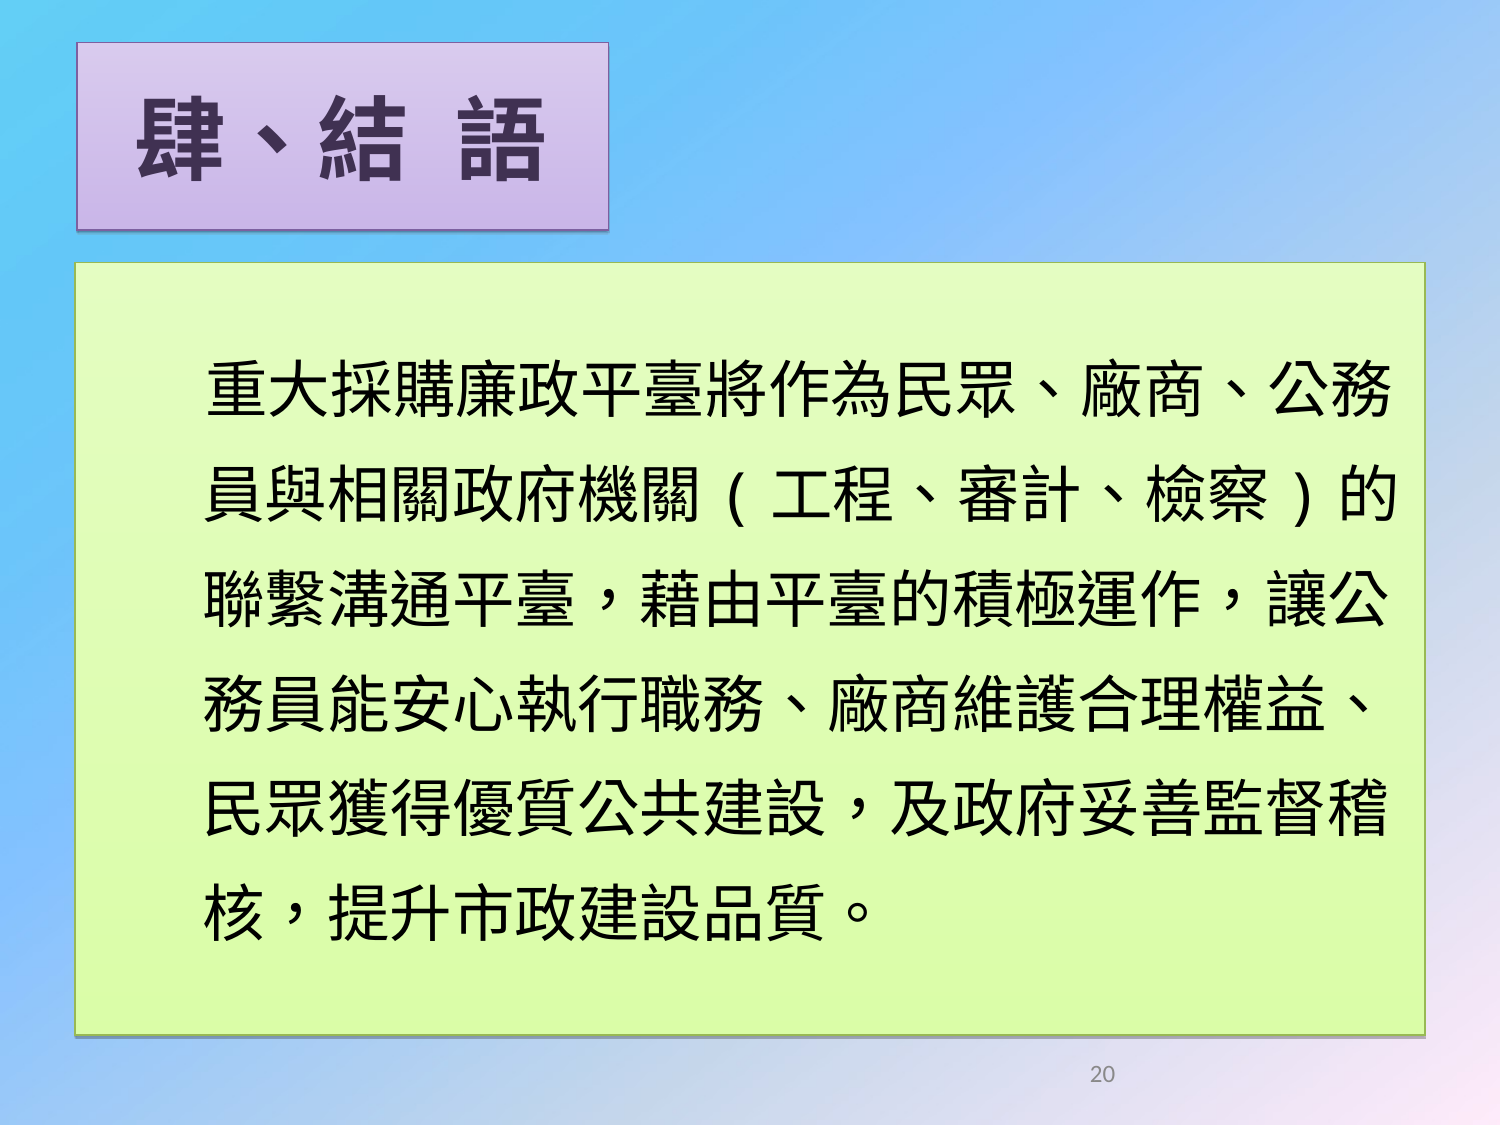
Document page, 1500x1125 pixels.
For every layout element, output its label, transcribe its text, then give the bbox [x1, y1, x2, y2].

list 重大採購廉政平臺將作為民眾、廠商、公務員與相關政府機關(工程、審計、檢察)的聯繫溝通平臺，藉由平臺的積極運作，讓公務員能安心執行職務、廠商維護合理權益、民眾獲得優質公共建設，及政府妥善監督稽核，提升市政建設品質。 [75, 262, 1426, 1035]
title 肆、結 語 [76, 42, 609, 231]
text_box [1074, 1042, 1426, 1103]
